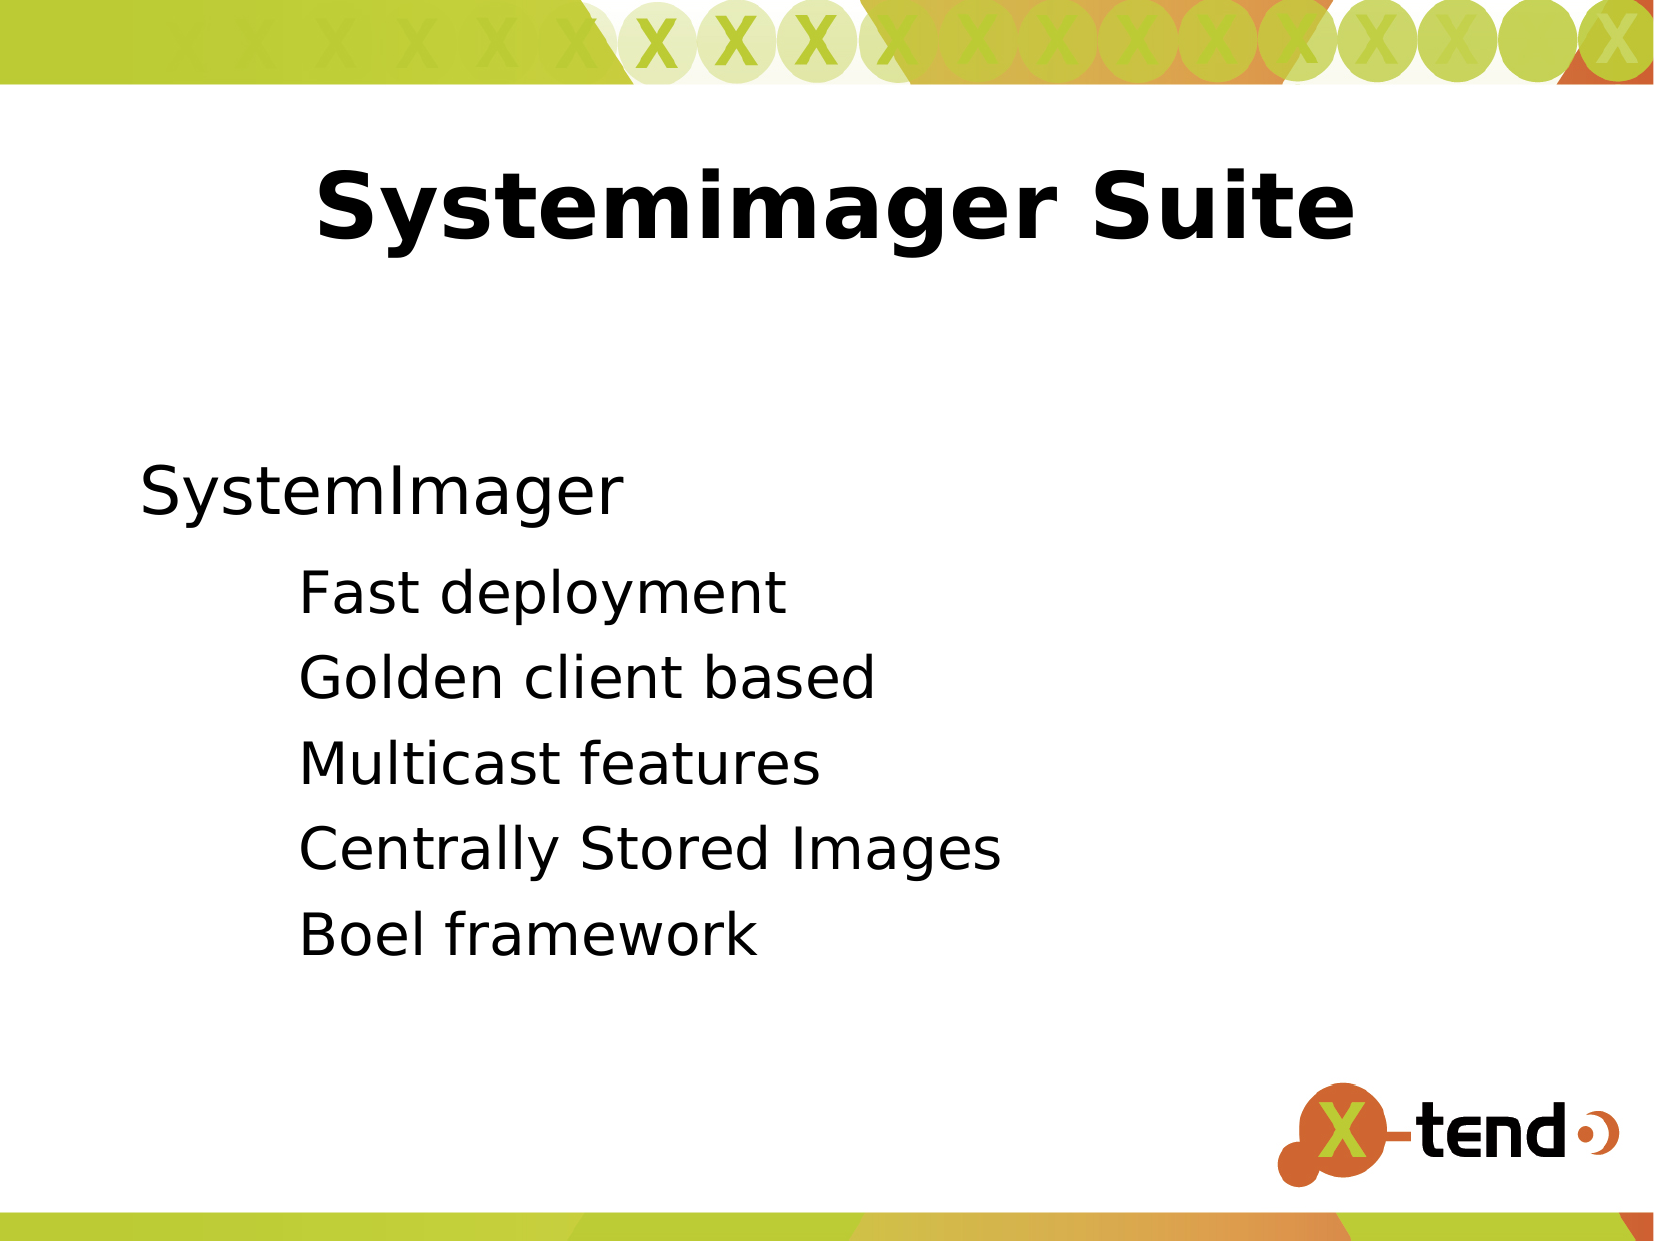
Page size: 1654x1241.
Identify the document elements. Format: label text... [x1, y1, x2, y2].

picture [0, 0, 1654, 1241]
title Systemimager Suite [121, 102, 1534, 311]
list SystemImager Fast deployment Golden client based Multicast features Centrally Stored Images Boel framework [121, 344, 1534, 1127]
